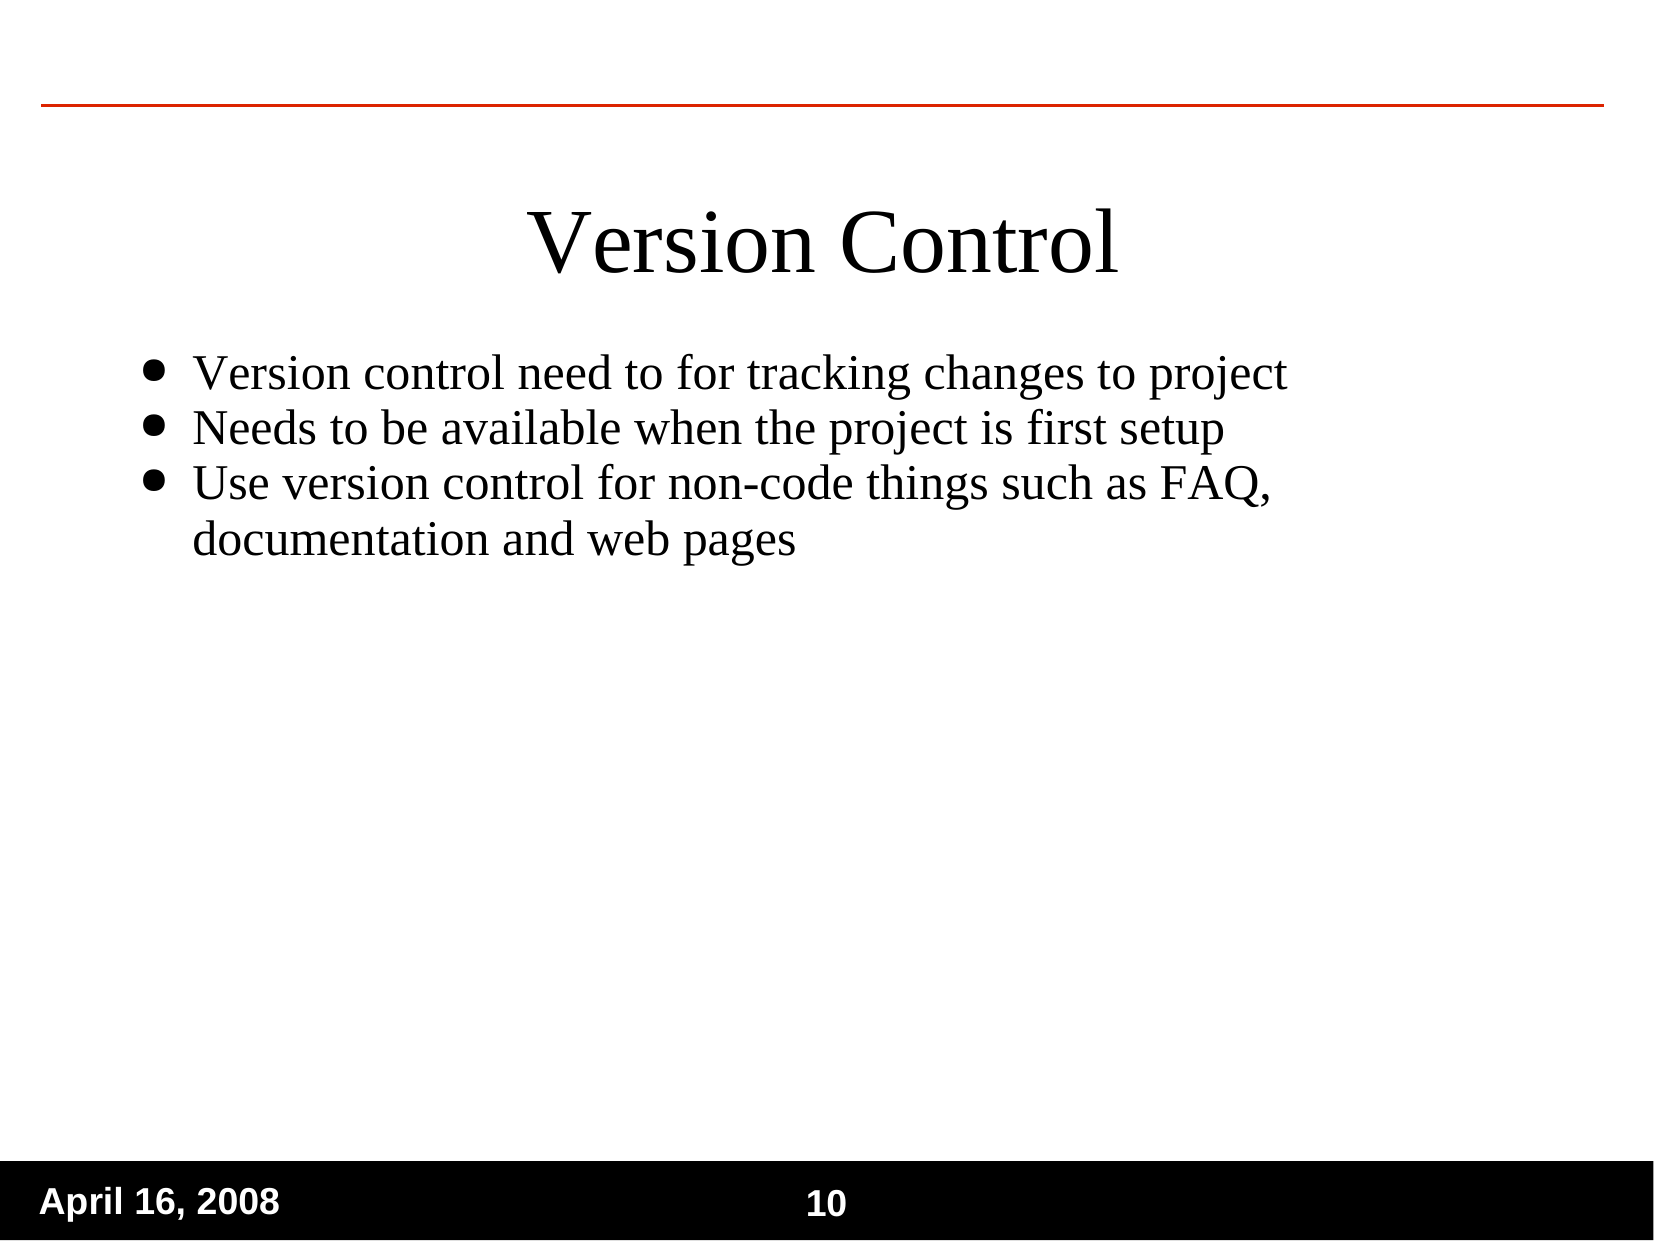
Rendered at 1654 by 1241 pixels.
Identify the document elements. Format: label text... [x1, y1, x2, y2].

list Version control need to for tracking changes to project Needs to be available when the project is first setup Use version control for non-code things such as FAQ, documentation and web pages [121, 344, 1534, 1127]
title Version Control [117, 137, 1530, 346]
